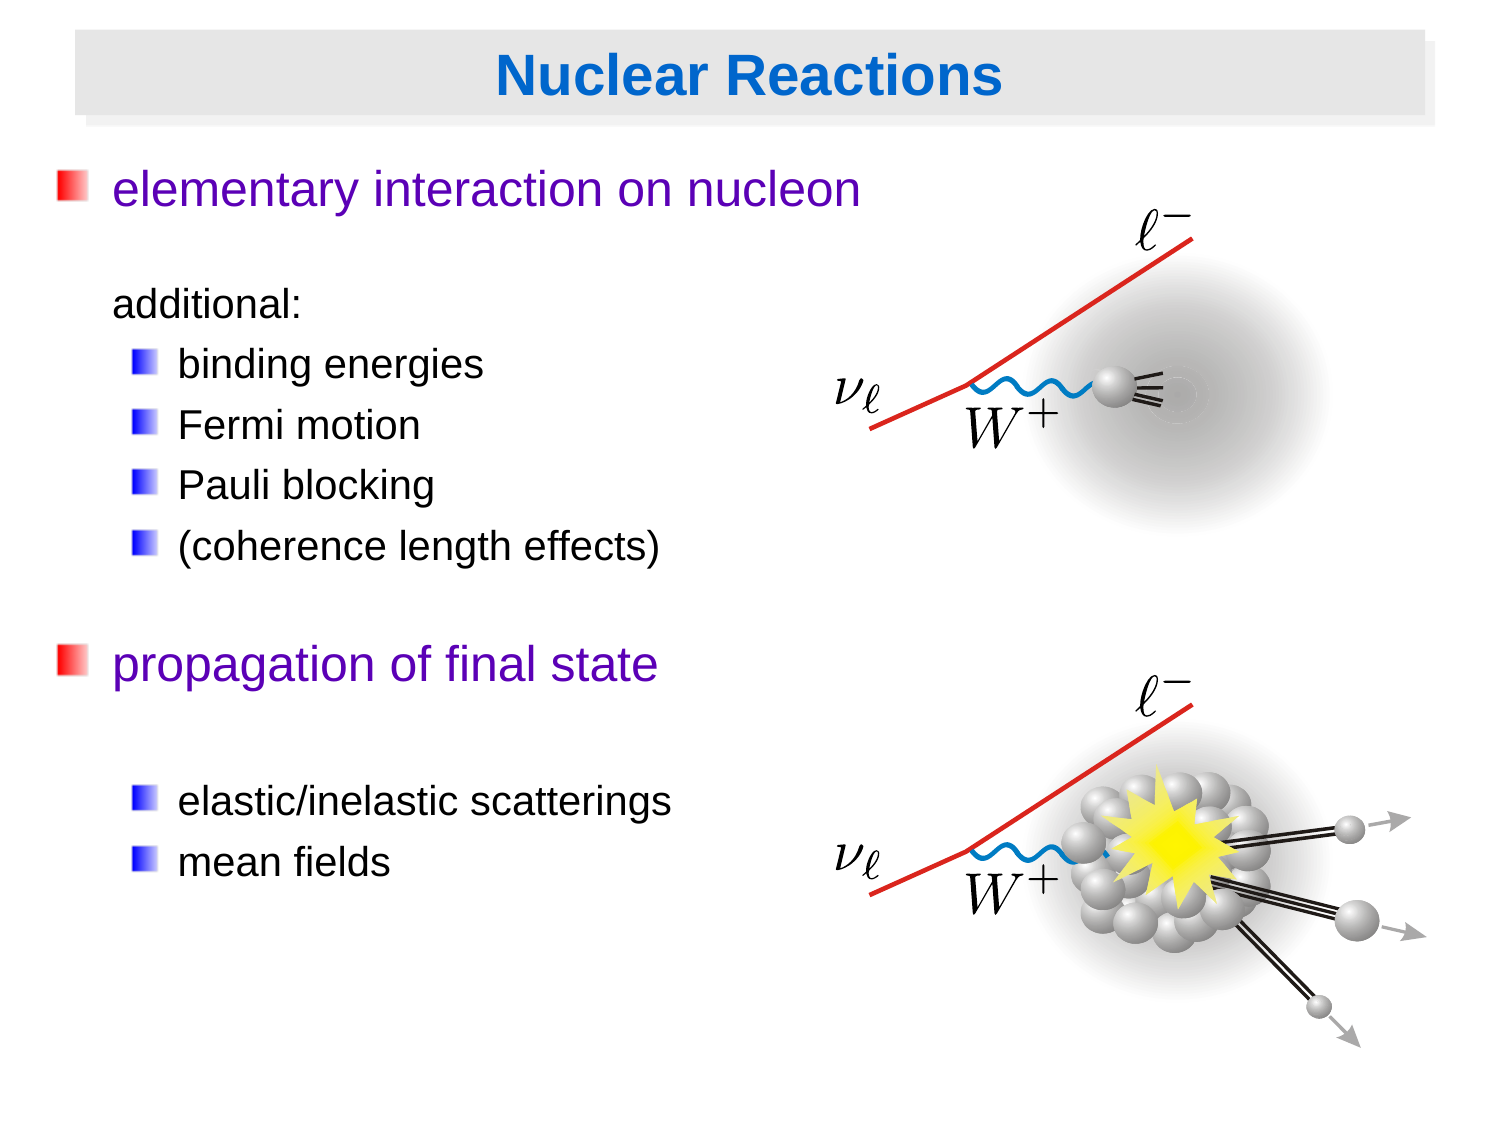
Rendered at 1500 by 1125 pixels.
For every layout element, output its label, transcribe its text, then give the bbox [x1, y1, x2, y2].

text_box [1381, 922, 1427, 942]
text_box [868, 666, 1380, 1048]
text_box [1368, 811, 1412, 833]
title Nuclear Reactions [75, 29, 1426, 116]
text_box [832, 844, 881, 880]
list elementary interaction on nucleon additional: binding energies Fermi motion Pauli blocking (coherence length effects) propagation of final state elastic/inelastic scatterings mean fields [41, 148, 1459, 1093]
text_box [868, 200, 1337, 542]
text_box [832, 378, 881, 414]
